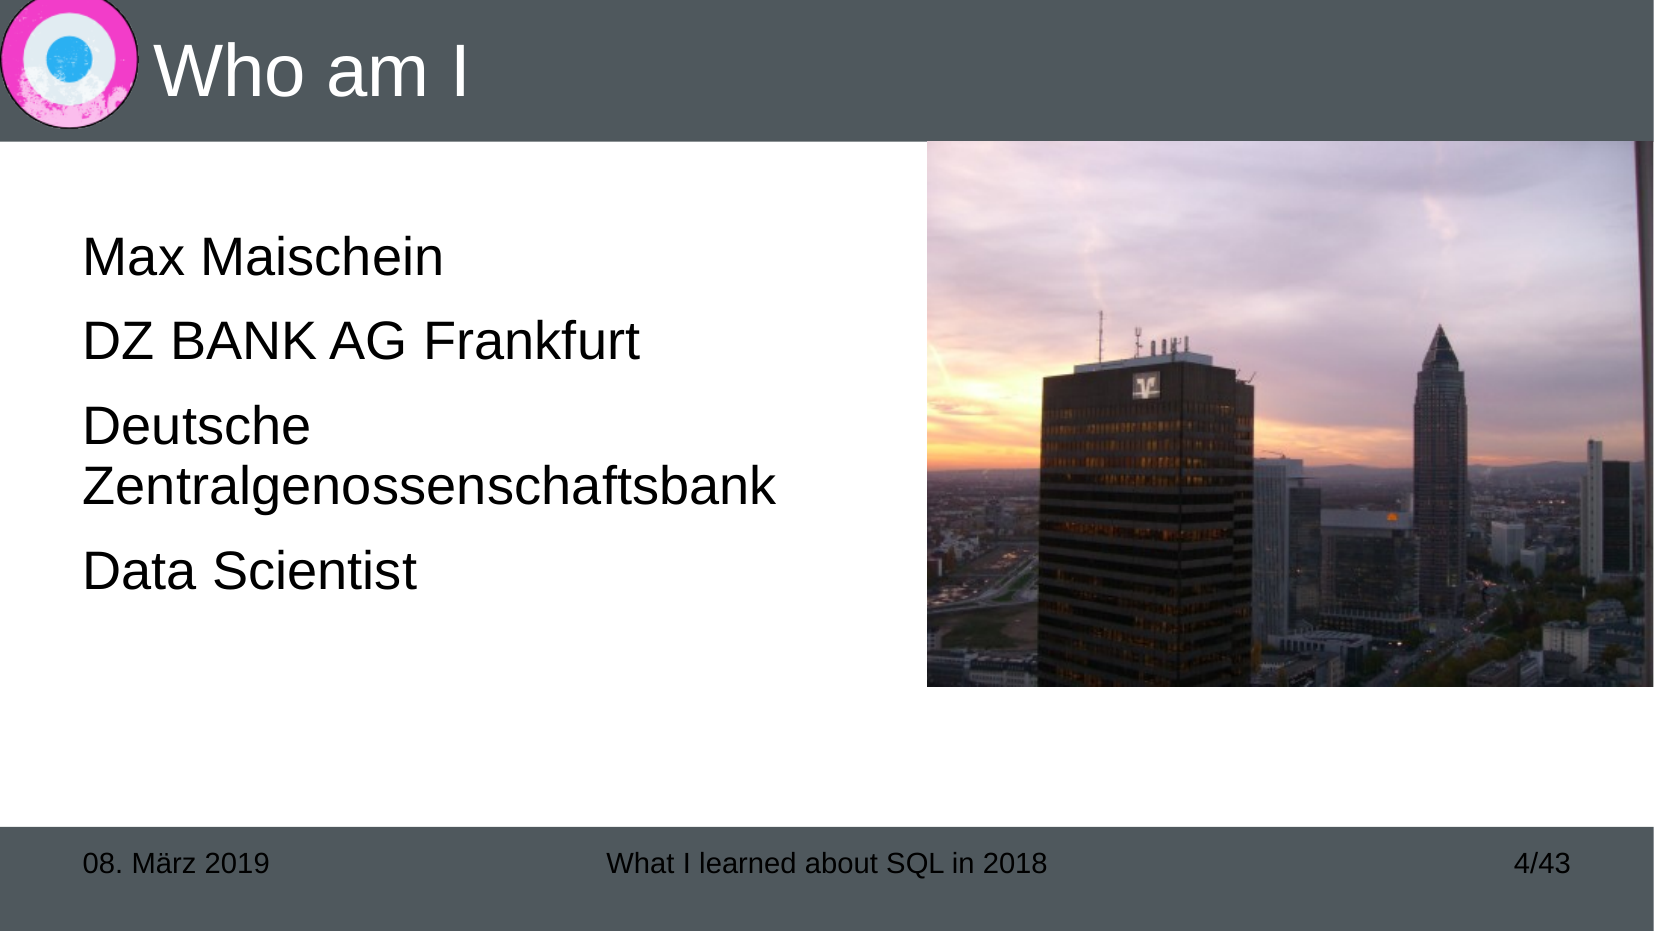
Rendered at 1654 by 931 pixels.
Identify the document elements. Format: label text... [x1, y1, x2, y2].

title Who am I [153, 5, 1654, 136]
list Max Maischein DZ BANK AG Frankfurt Deutsche Zentralgenossenschaftsbank Data Scientist [82, 141, 910, 815]
picture [927, 141, 1654, 687]
picture [0, 0, 228, 148]
